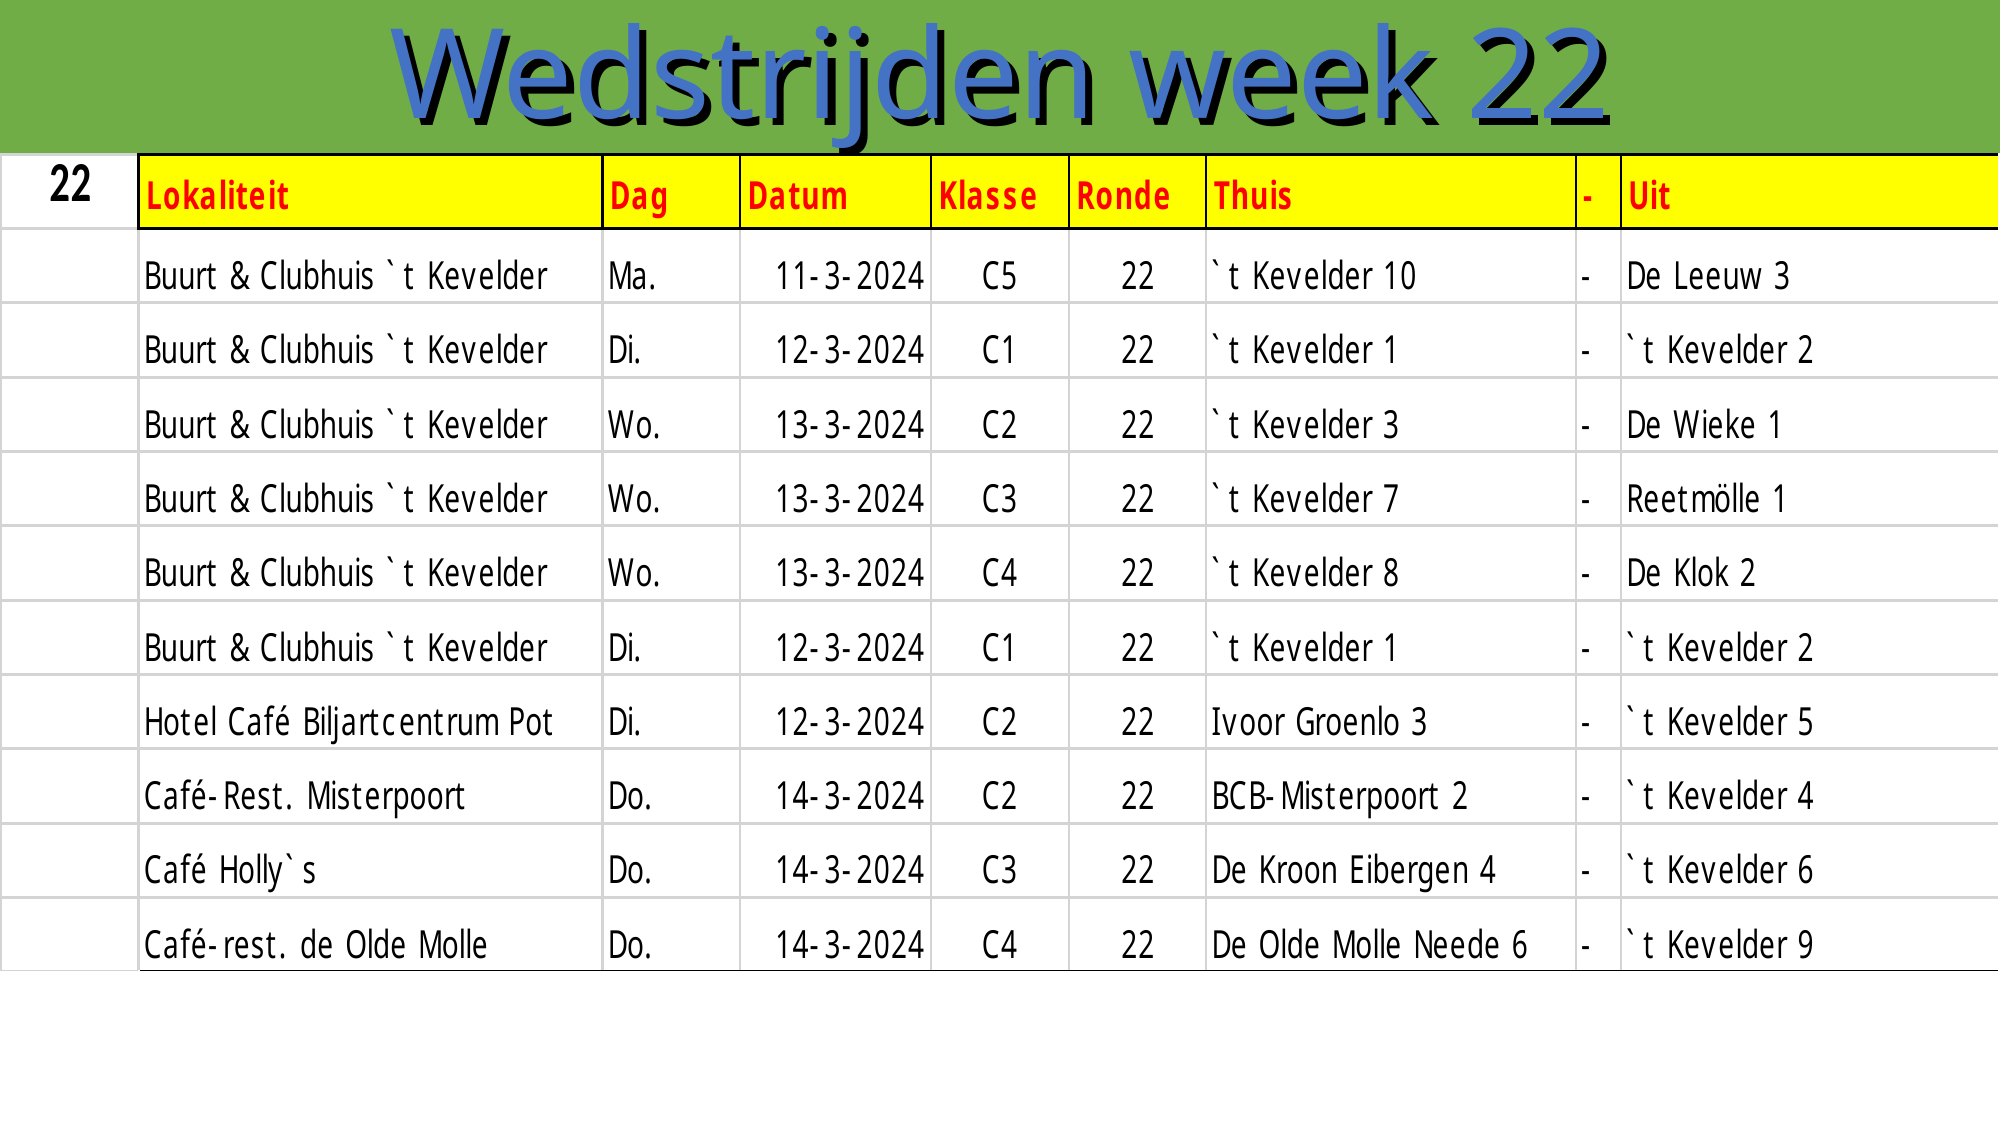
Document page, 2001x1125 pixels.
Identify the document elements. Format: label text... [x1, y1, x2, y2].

title Wedstrijden week 22 [0, 0, 2000, 152]
picture [0, 152, 2000, 974]
